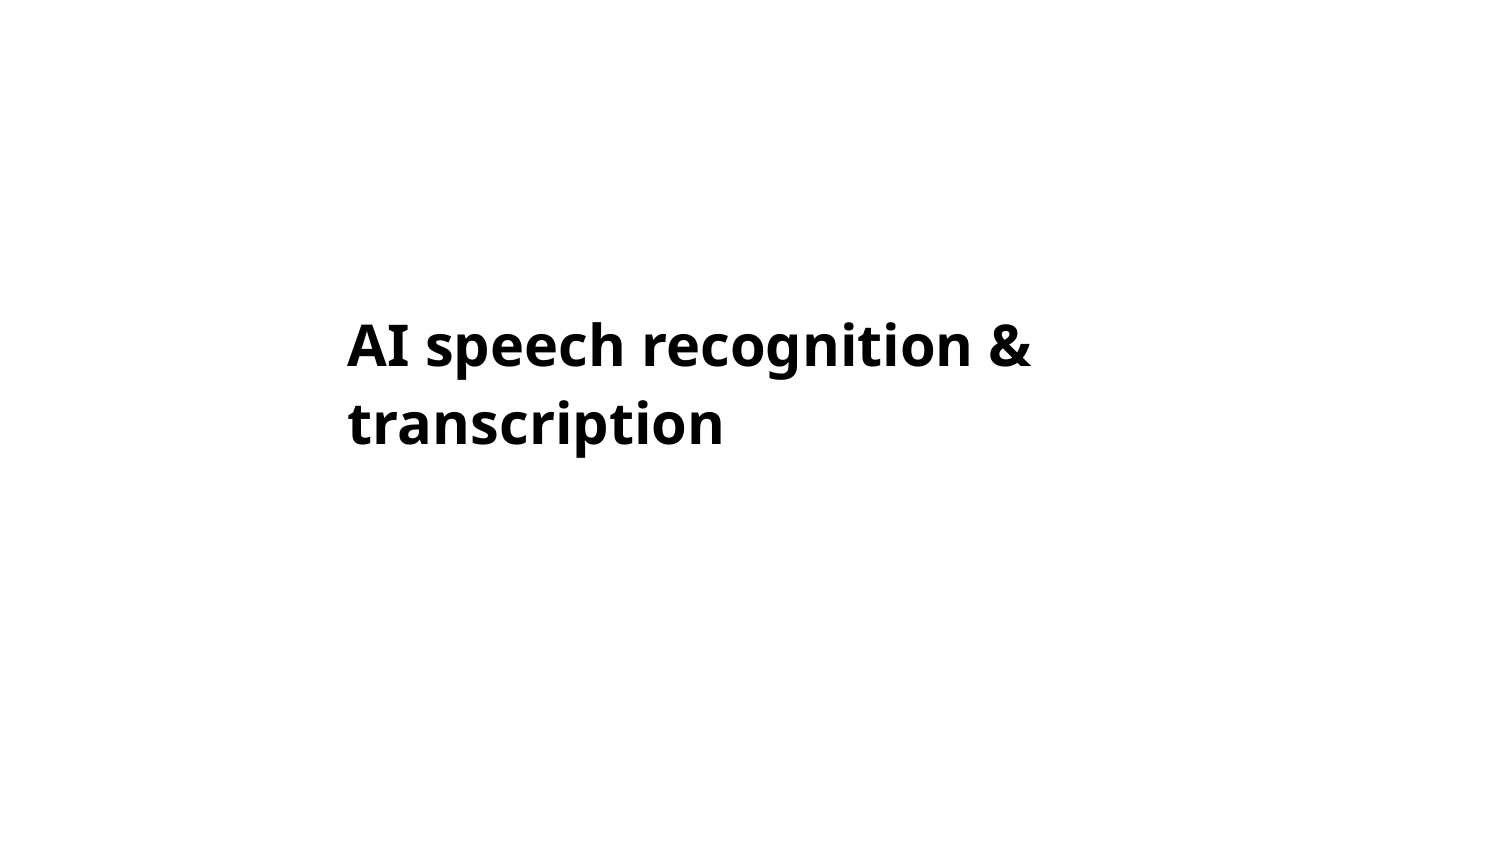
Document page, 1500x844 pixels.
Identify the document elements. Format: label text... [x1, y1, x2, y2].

title AI speech recognition & transcription [332, 288, 1319, 477]
